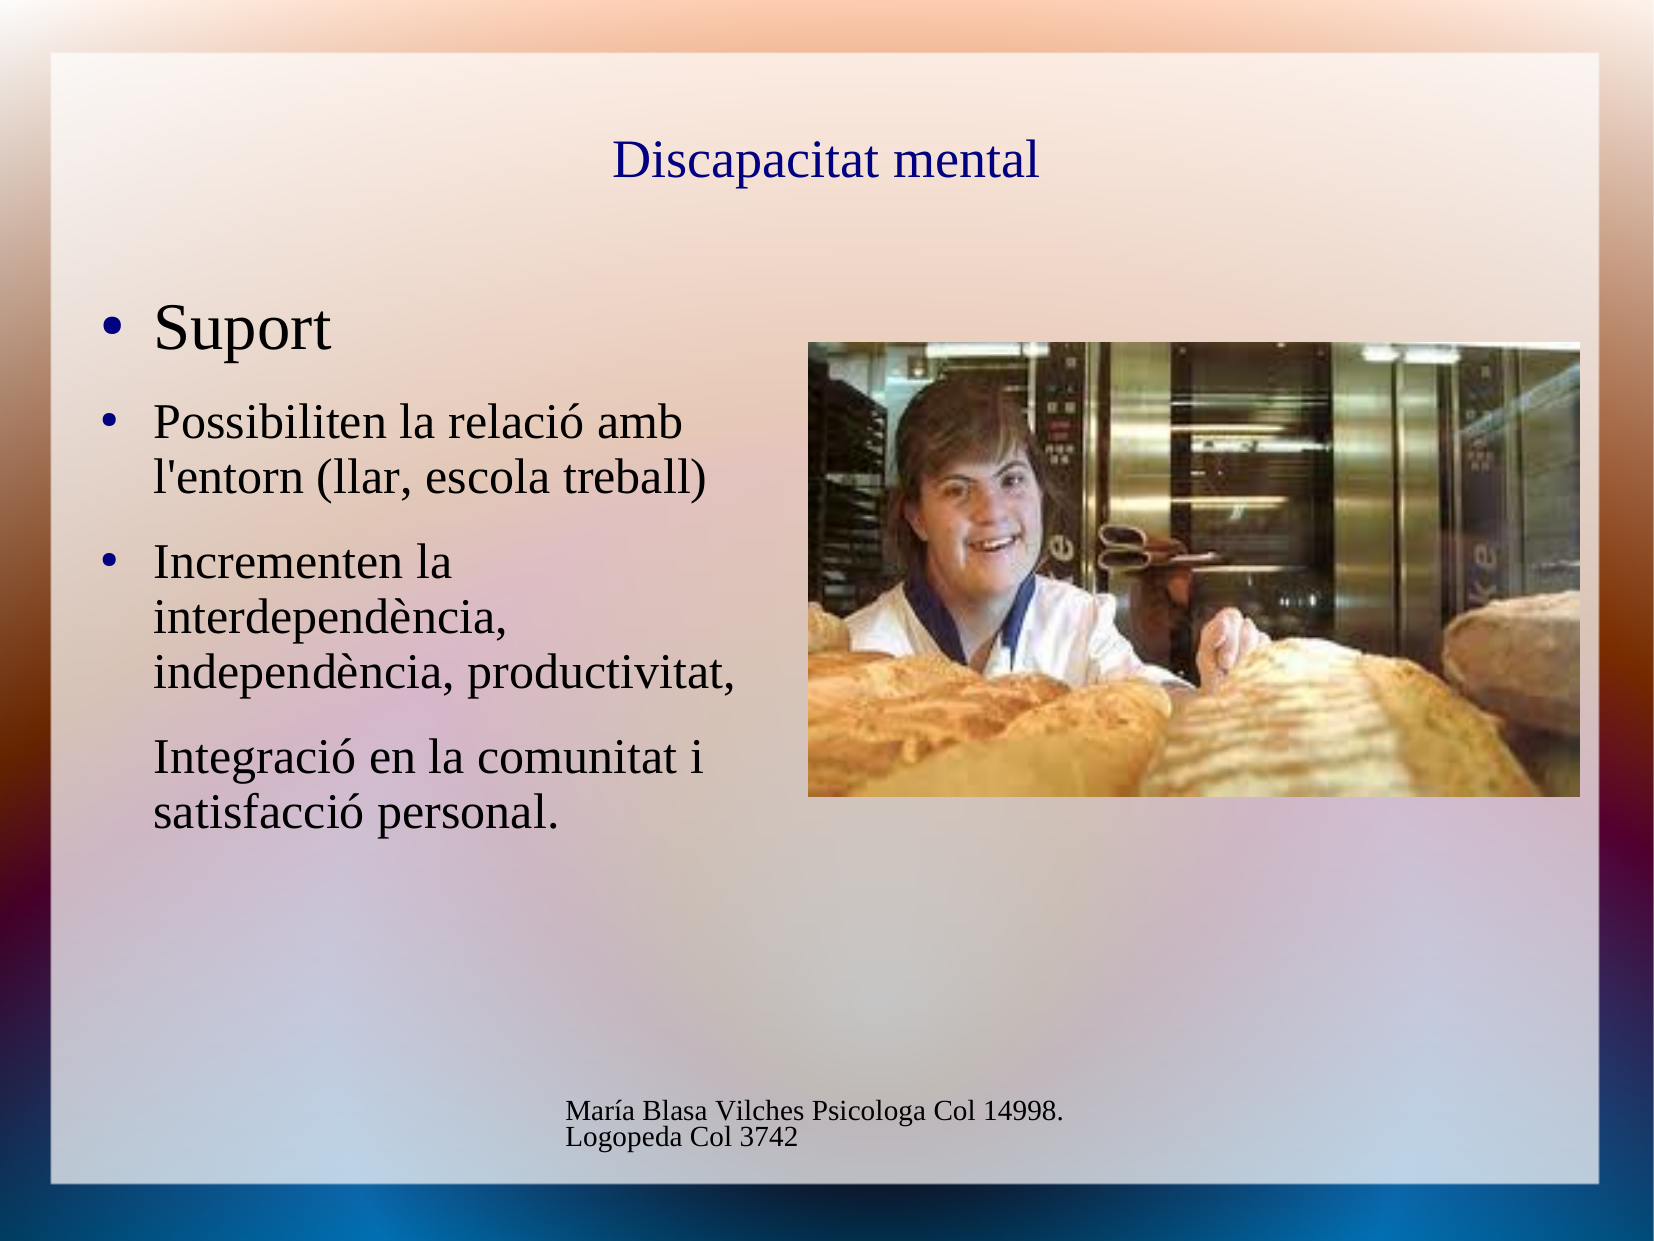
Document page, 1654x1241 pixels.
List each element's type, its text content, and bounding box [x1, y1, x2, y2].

title Discapacitat mental [82, 55, 1571, 263]
picture [0, 0, 1654, 1241]
list Suport Possibiliten la relació amb l'entorn (llar, escola treball) Incrementen la interdependència, independència, productivitat, Integració en la comunitat i satisfacció personal. [82, 290, 809, 1109]
